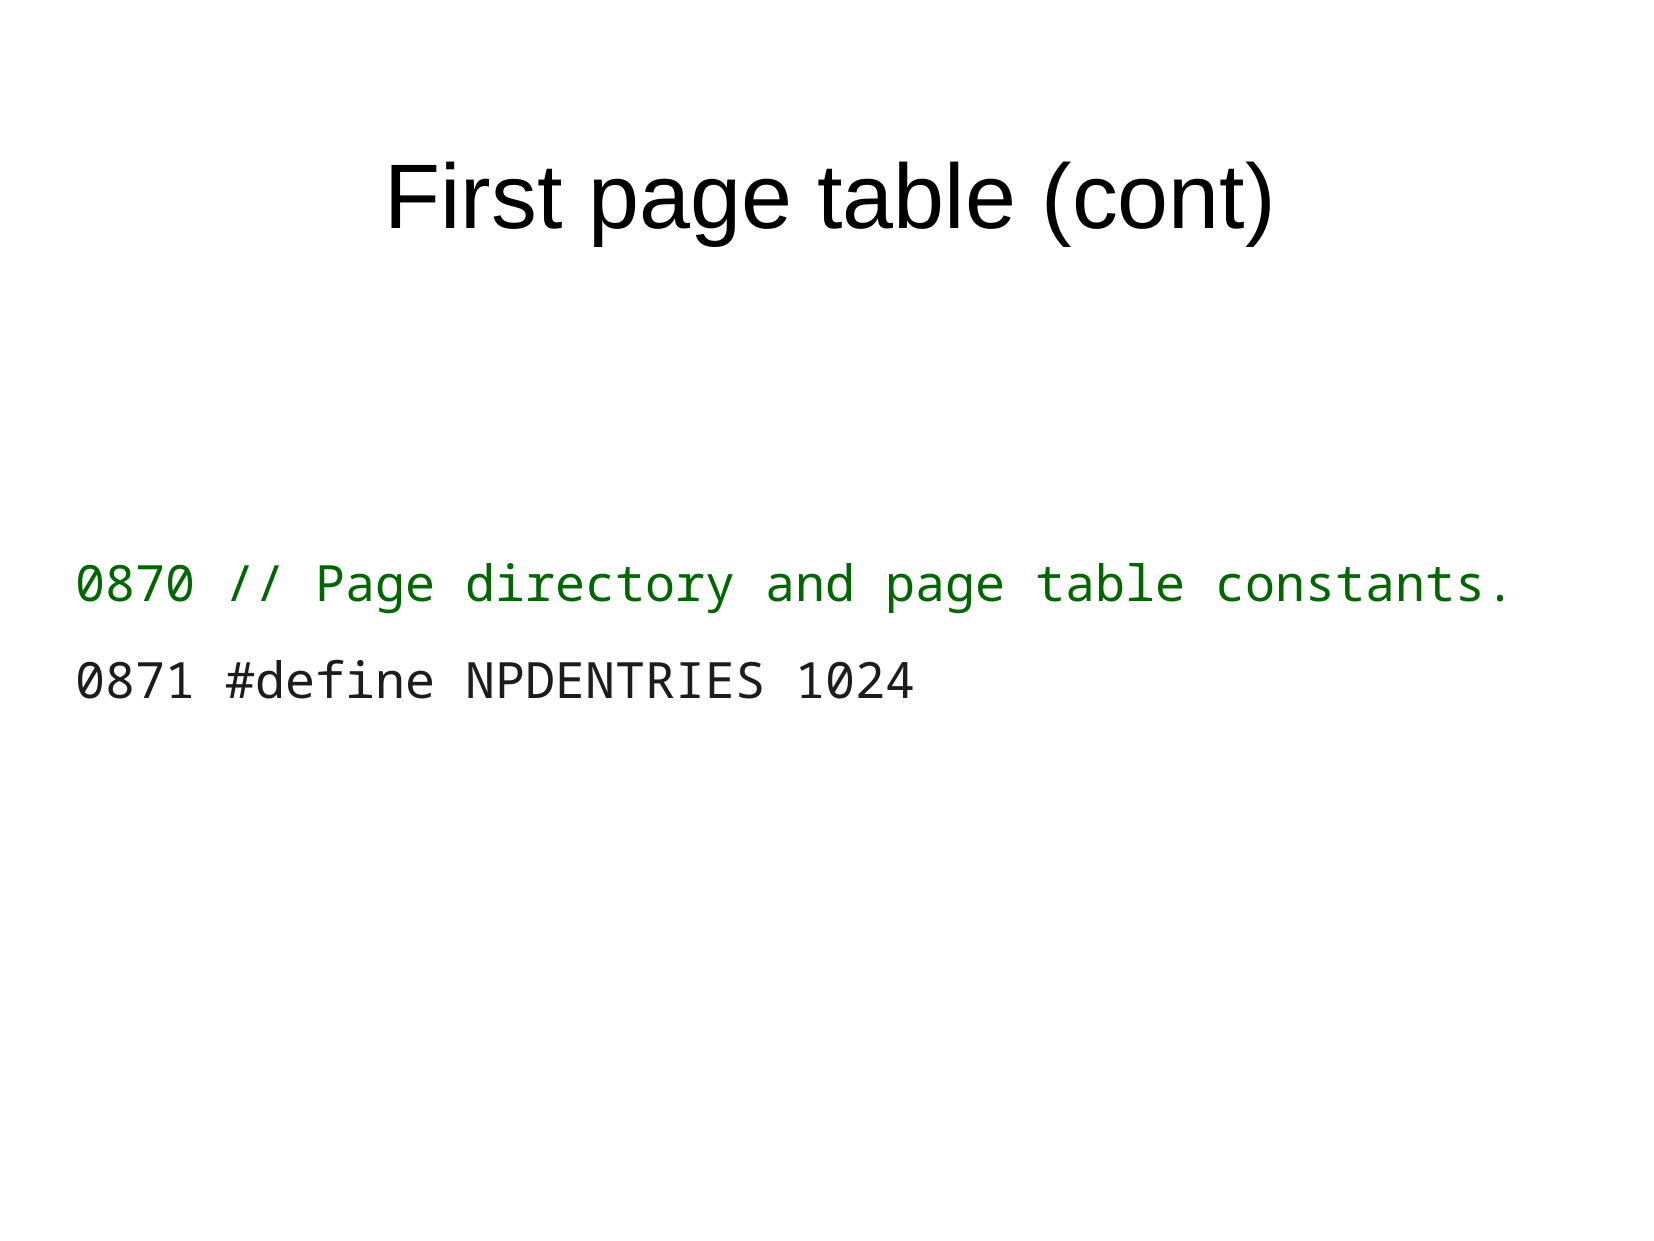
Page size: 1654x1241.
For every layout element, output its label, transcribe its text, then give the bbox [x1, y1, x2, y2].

list 0870 // Page directory and page table constants. 0871 #define NPDENTRIES 1024 [75, 450, 1571, 1163]
title First page table (cont) [86, 92, 1576, 301]
